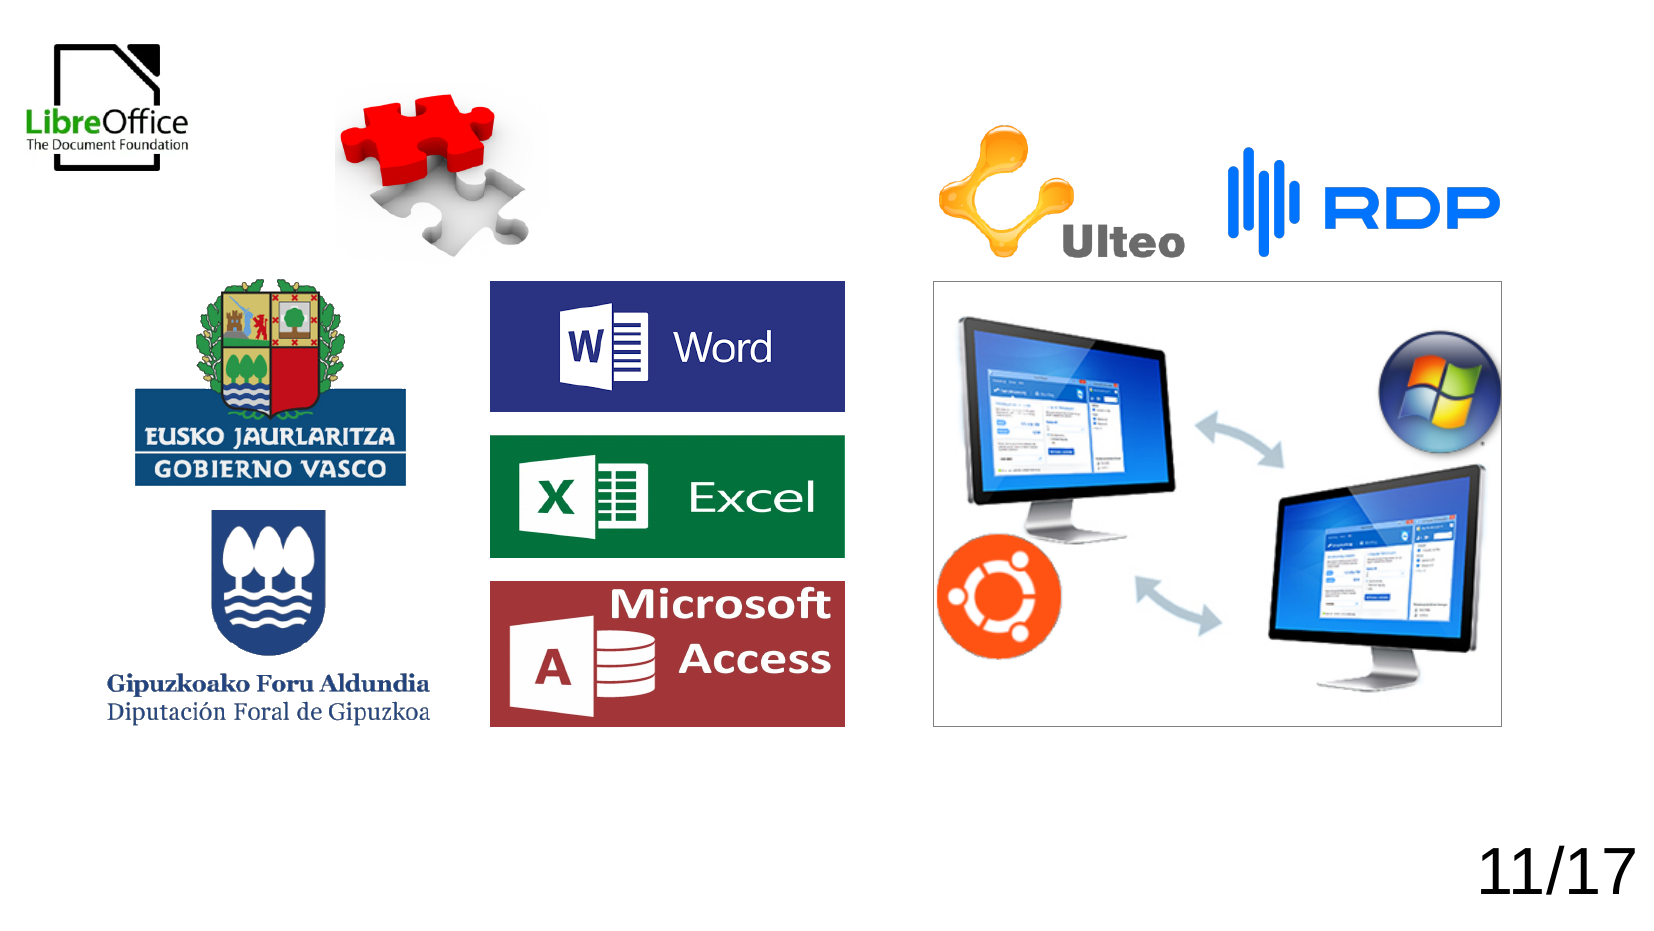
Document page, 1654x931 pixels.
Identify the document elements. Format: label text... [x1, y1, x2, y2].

picture [23, 23, 189, 189]
picture [490, 281, 845, 412]
picture [933, 281, 1502, 727]
picture [930, 116, 1193, 266]
picture [91, 264, 449, 727]
picture [490, 581, 845, 727]
text_box <número>/17 [1429, 826, 1654, 917]
picture [490, 435, 845, 558]
picture [335, 83, 549, 262]
picture [1228, 147, 1500, 257]
